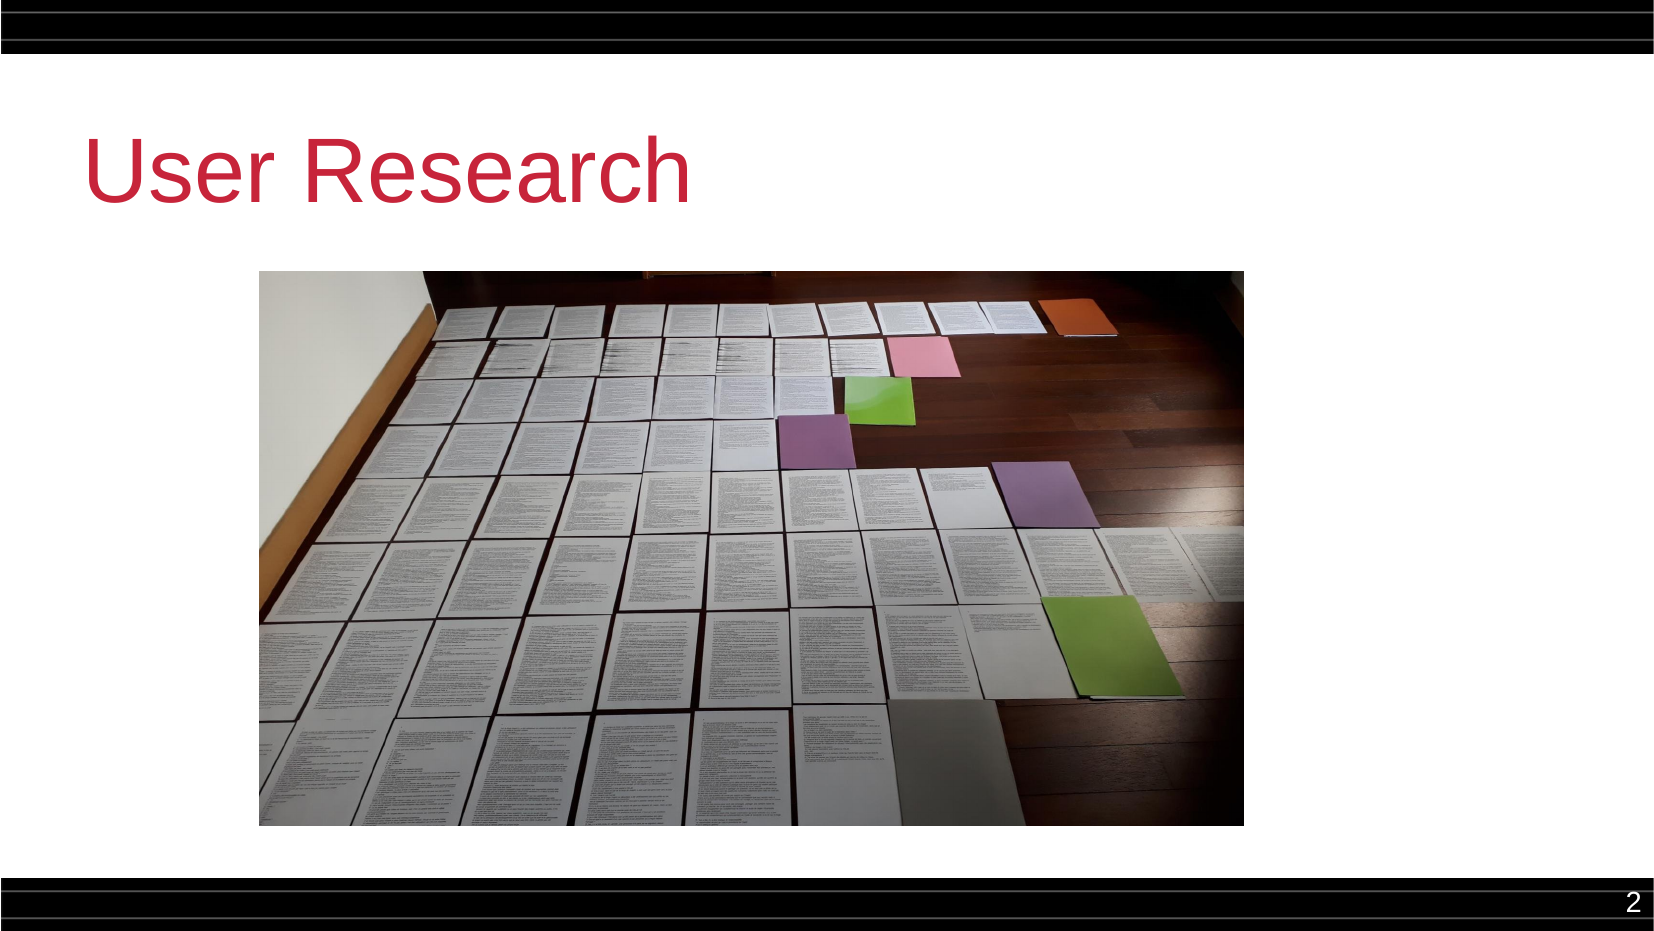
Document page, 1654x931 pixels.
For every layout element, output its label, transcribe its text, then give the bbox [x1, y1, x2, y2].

title User Research [82, 92, 1571, 249]
picture [259, 271, 1244, 826]
picture [1, 878, 1654, 931]
picture [1, 0, 1654, 54]
